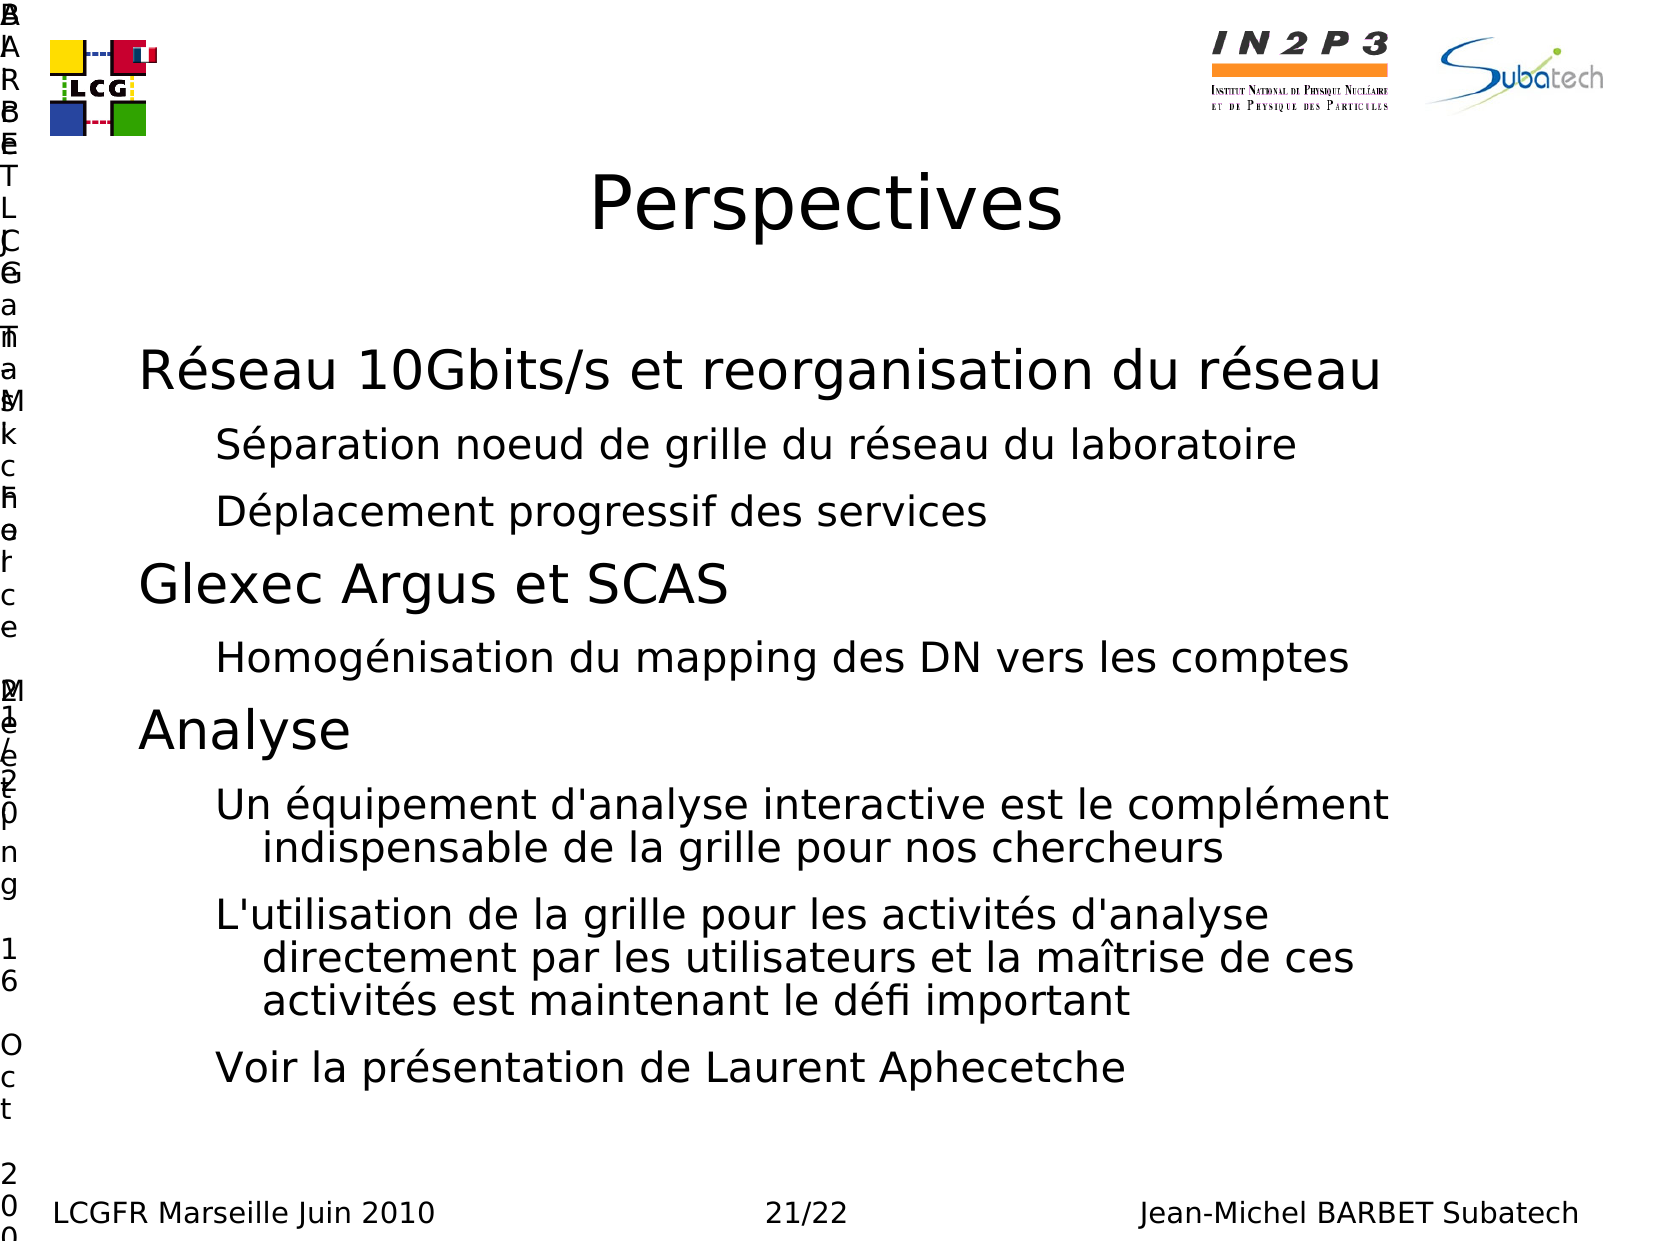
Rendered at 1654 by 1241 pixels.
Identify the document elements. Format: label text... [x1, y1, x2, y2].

picture [1210, 21, 1388, 110]
title Perspectives [121, 110, 1532, 302]
list Réseau 10Gbits/s et reorganisation du réseau Séparation noeud de grille du réseau du laboratoire Déplacement progressif des services Glexec Argus et SCAS Homogénisation du mapping des DN vers les comptes Analyse Un équipement d'analyse interactive est le complément indispensable de la grille pour nos chercheurs L'utilisation de la grille pour les activités d'analyse directement par les utilisateurs et la maîtrise de ces activités est maintenant le défi important Voir la présentation de Laurent Aphecetche [121, 344, 1532, 1099]
picture [1425, 37, 1603, 116]
picture [50, 40, 159, 136]
